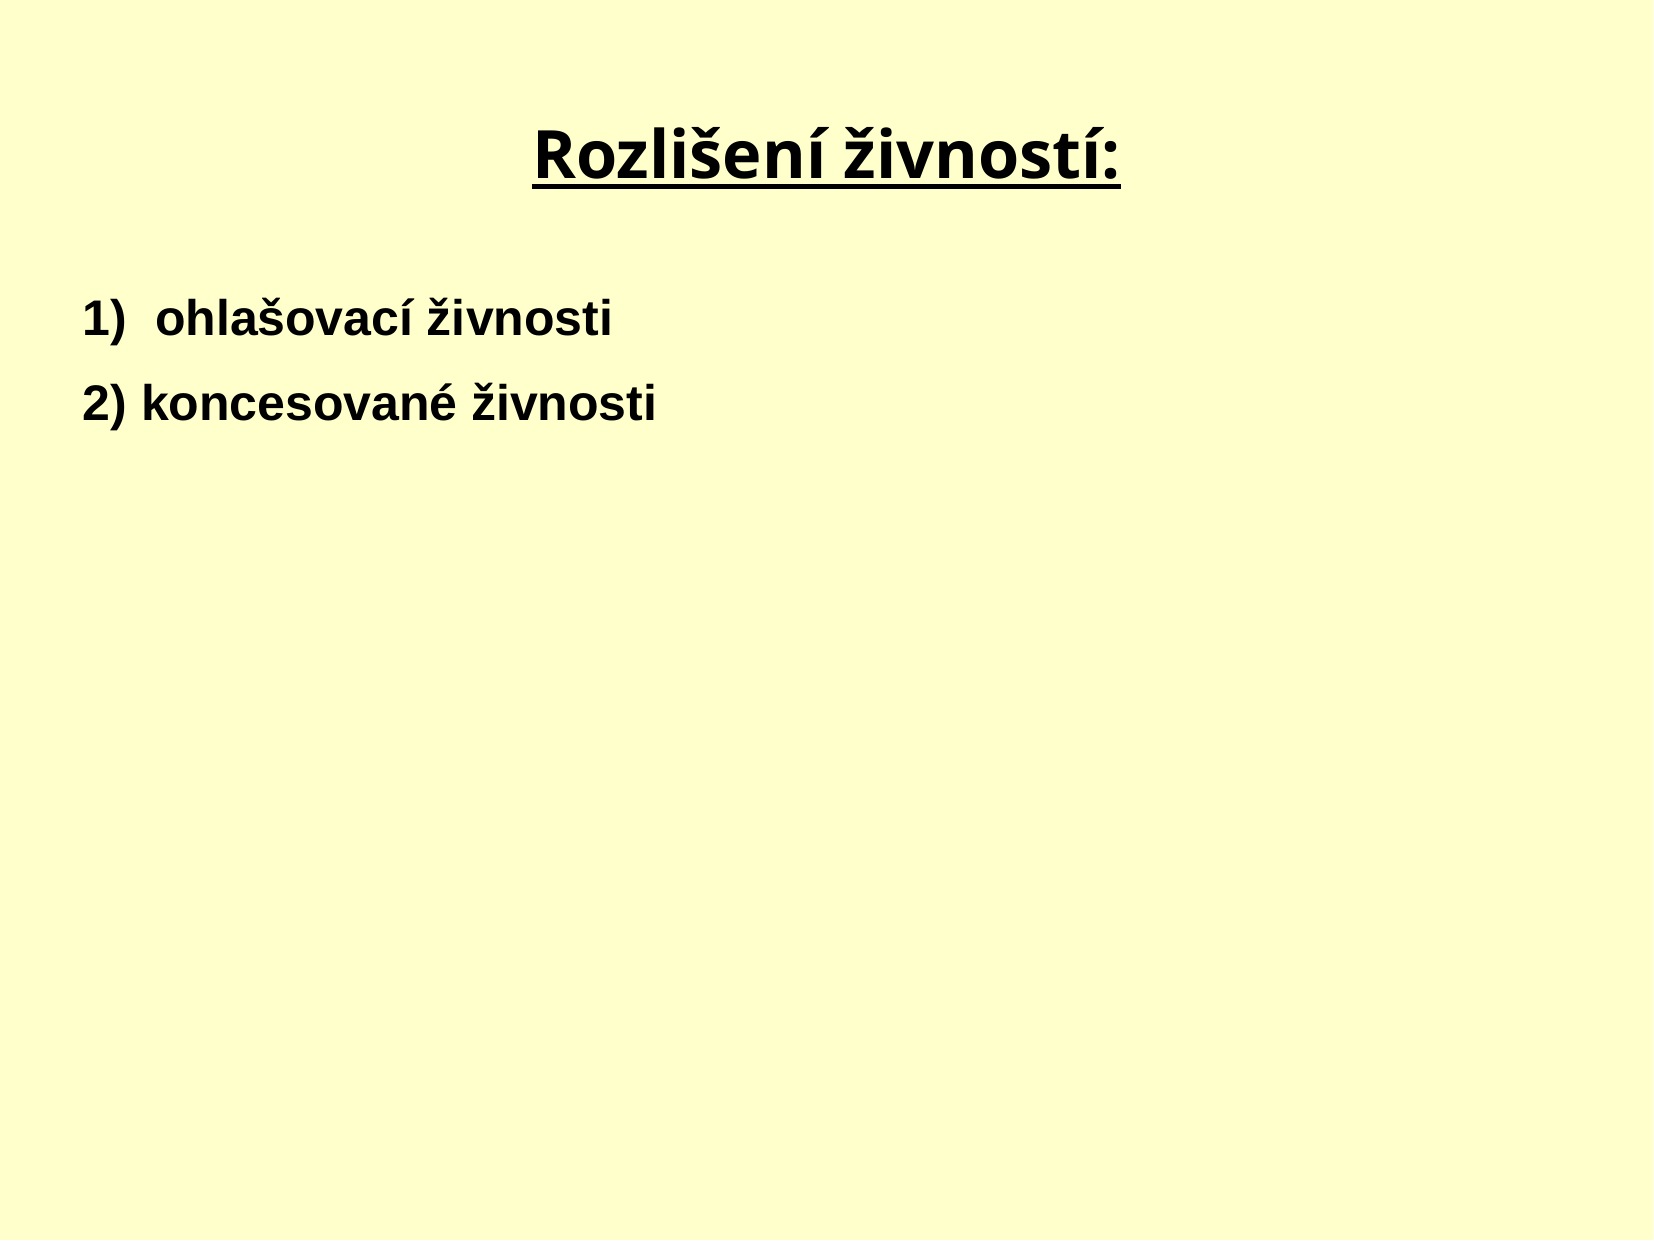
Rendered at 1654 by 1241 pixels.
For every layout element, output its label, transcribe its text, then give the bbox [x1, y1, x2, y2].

list 1) ohlašovací živnosti 2) koncesované živnosti [82, 290, 1571, 1094]
title Rozlišení živností: [82, 49, 1571, 257]
